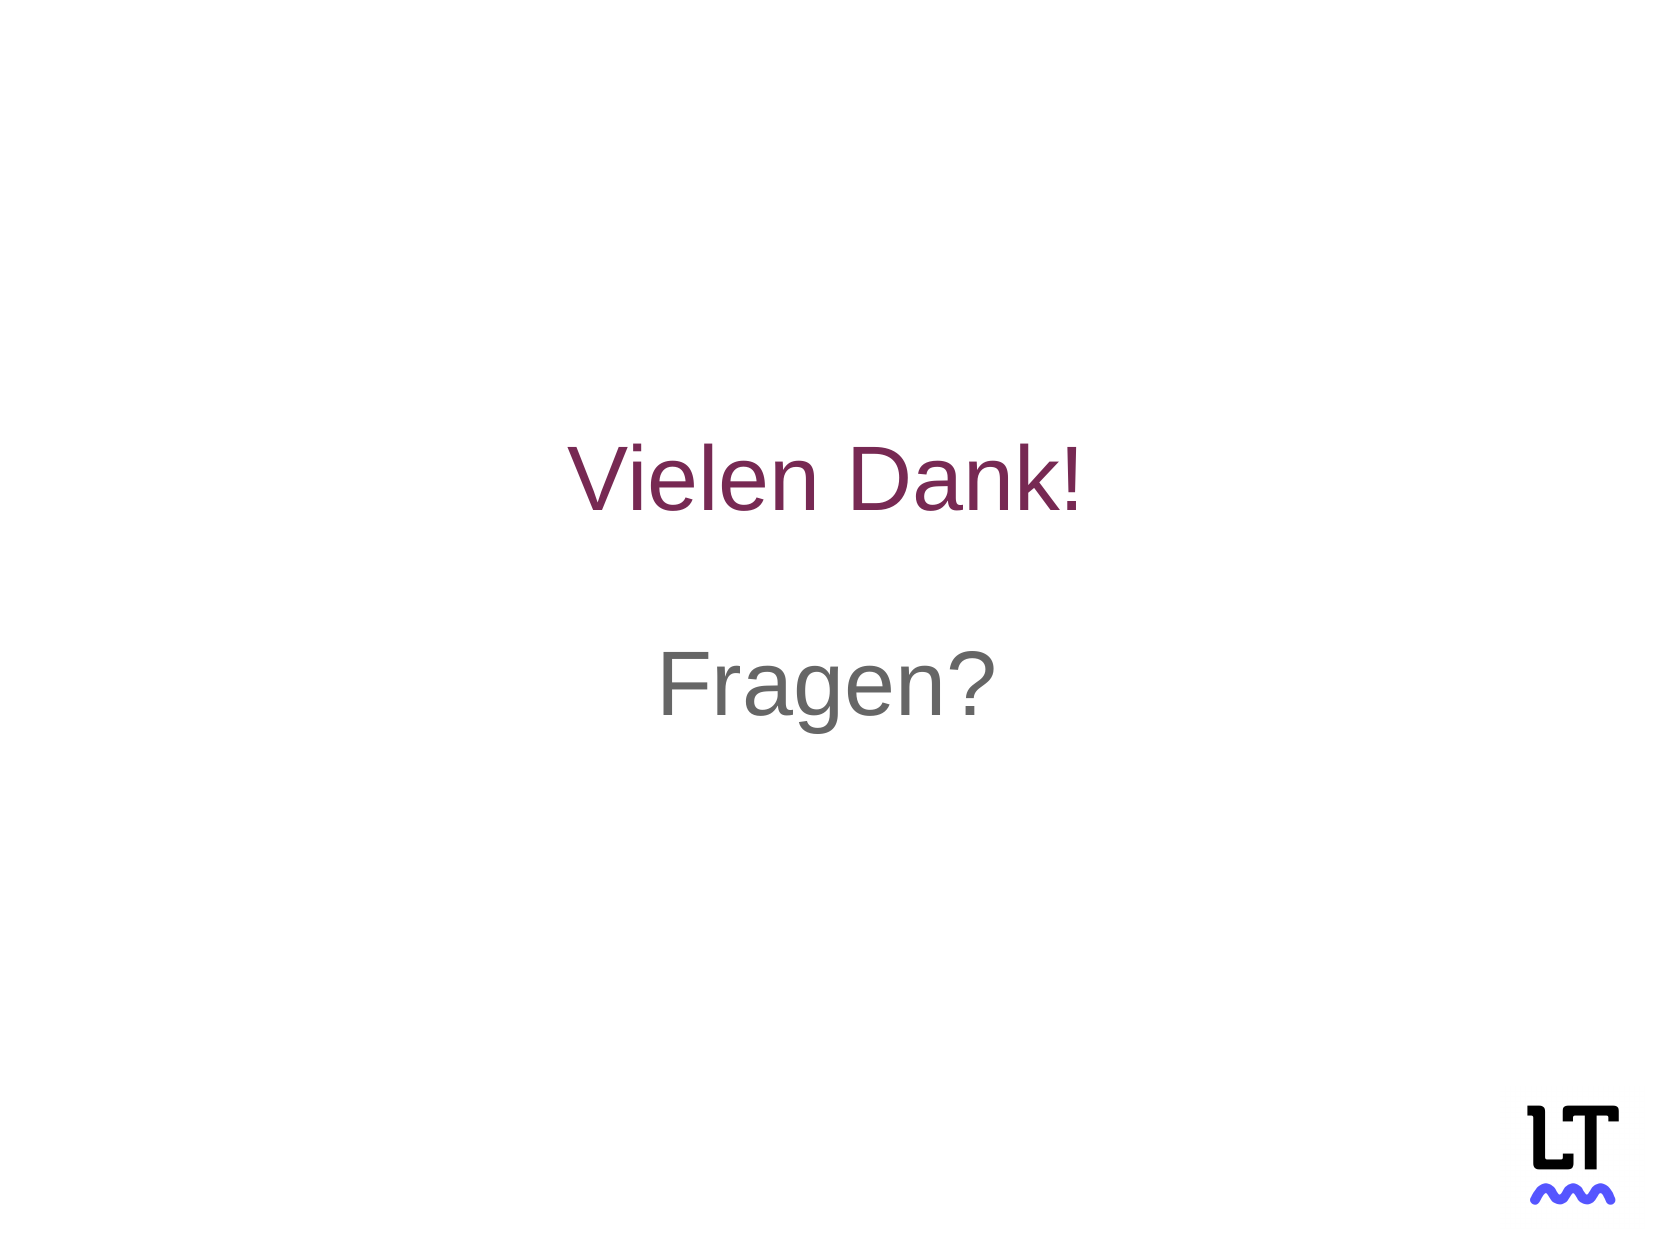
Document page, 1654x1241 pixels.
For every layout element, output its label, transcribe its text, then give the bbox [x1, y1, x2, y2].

picture [1500, 1086, 1645, 1229]
title Vielen Dank! Fragen? [82, 427, 1571, 736]
